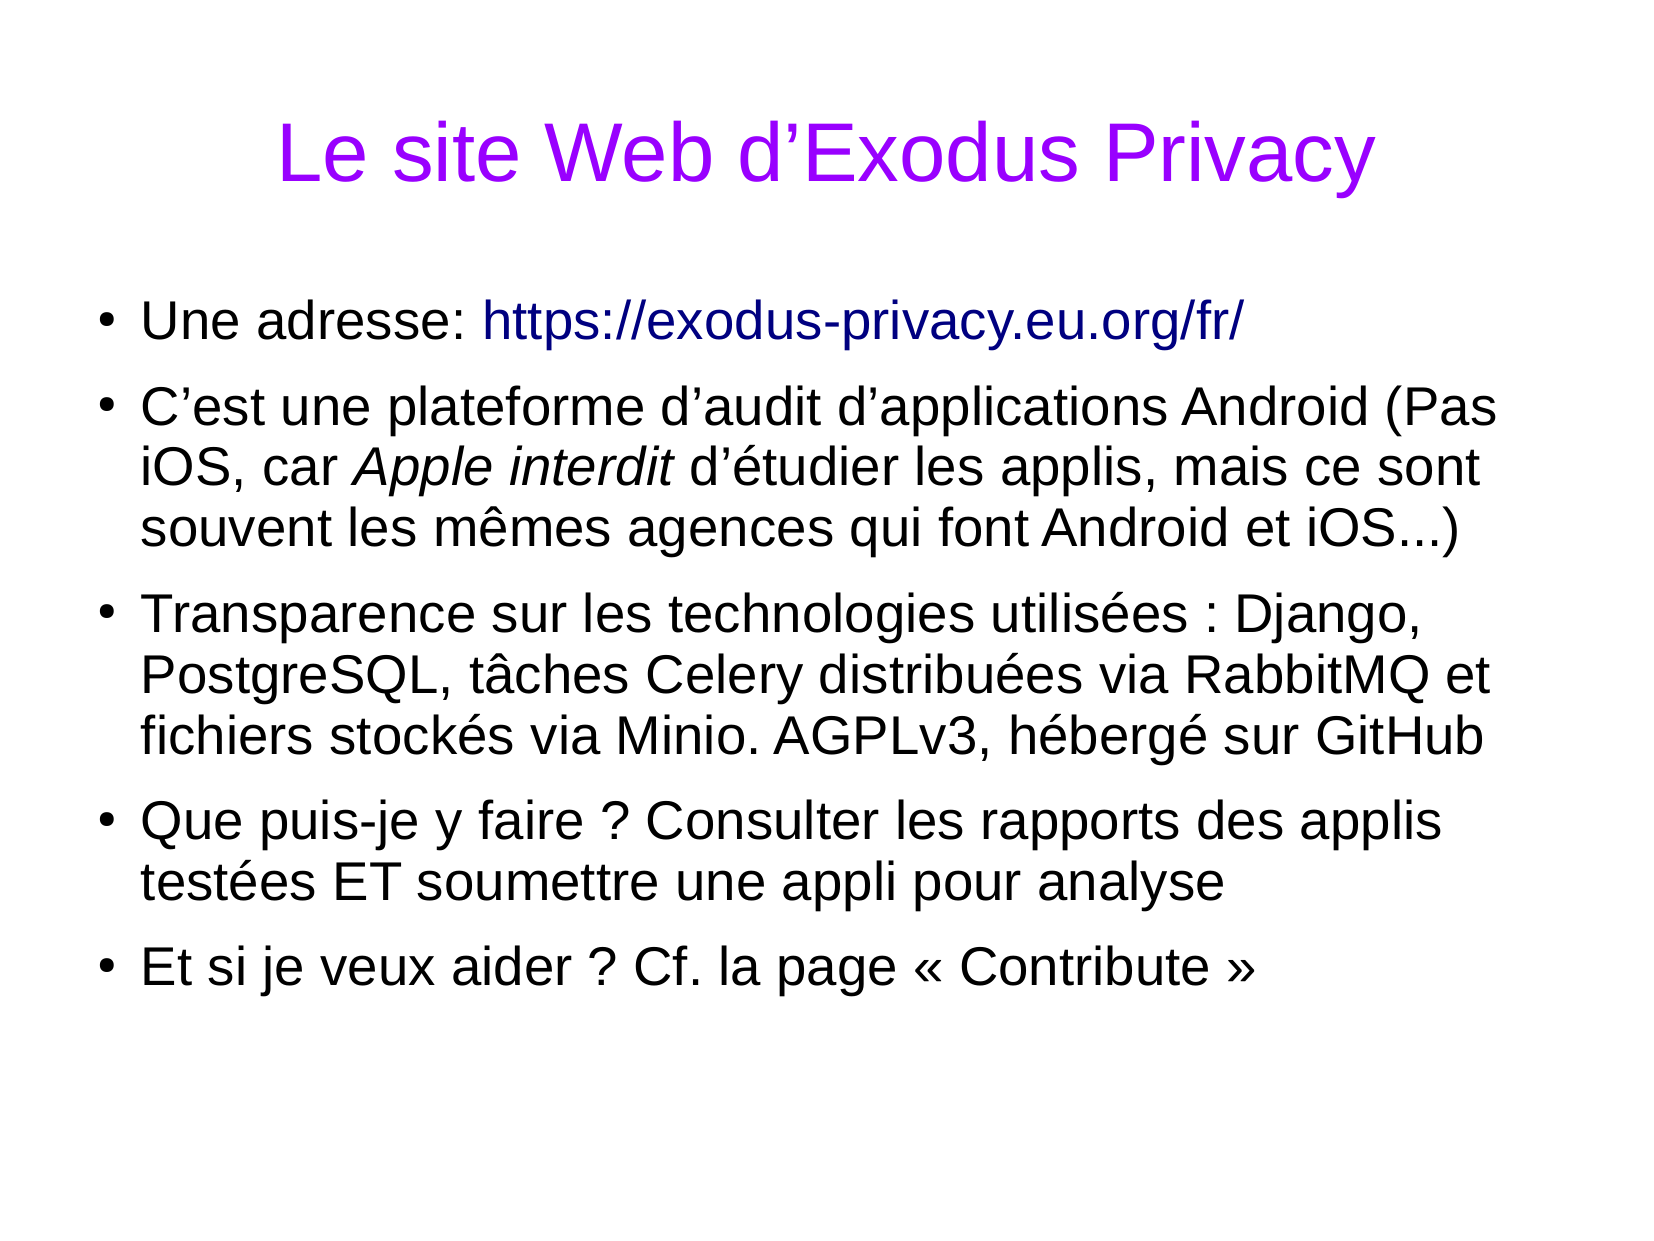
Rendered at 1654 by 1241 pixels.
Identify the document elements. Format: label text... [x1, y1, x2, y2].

list Une adresse: https://exodus-privacy.eu.org/fr/ C’est une plateforme d’audit d’applications Android (Pas iOS, car Apple interdit d’étudier les applis, mais ce sont souvent les mêmes agences qui font Android et iOS...) Transparence sur les technologies utilisées : Django, PostgreSQL, tâches Celery distribuées via RabbitMQ et fichiers stockés via Minio. AGPLv3, hébergé sur GitHub Que puis-je y faire ? Consulter les rapports des applis testées ET soumettre une appli pour analyse Et si je veux aider ? Cf. la page « Contribute » [82, 290, 1571, 1010]
title Le site Web d’Exodus Privacy [82, 49, 1571, 257]
